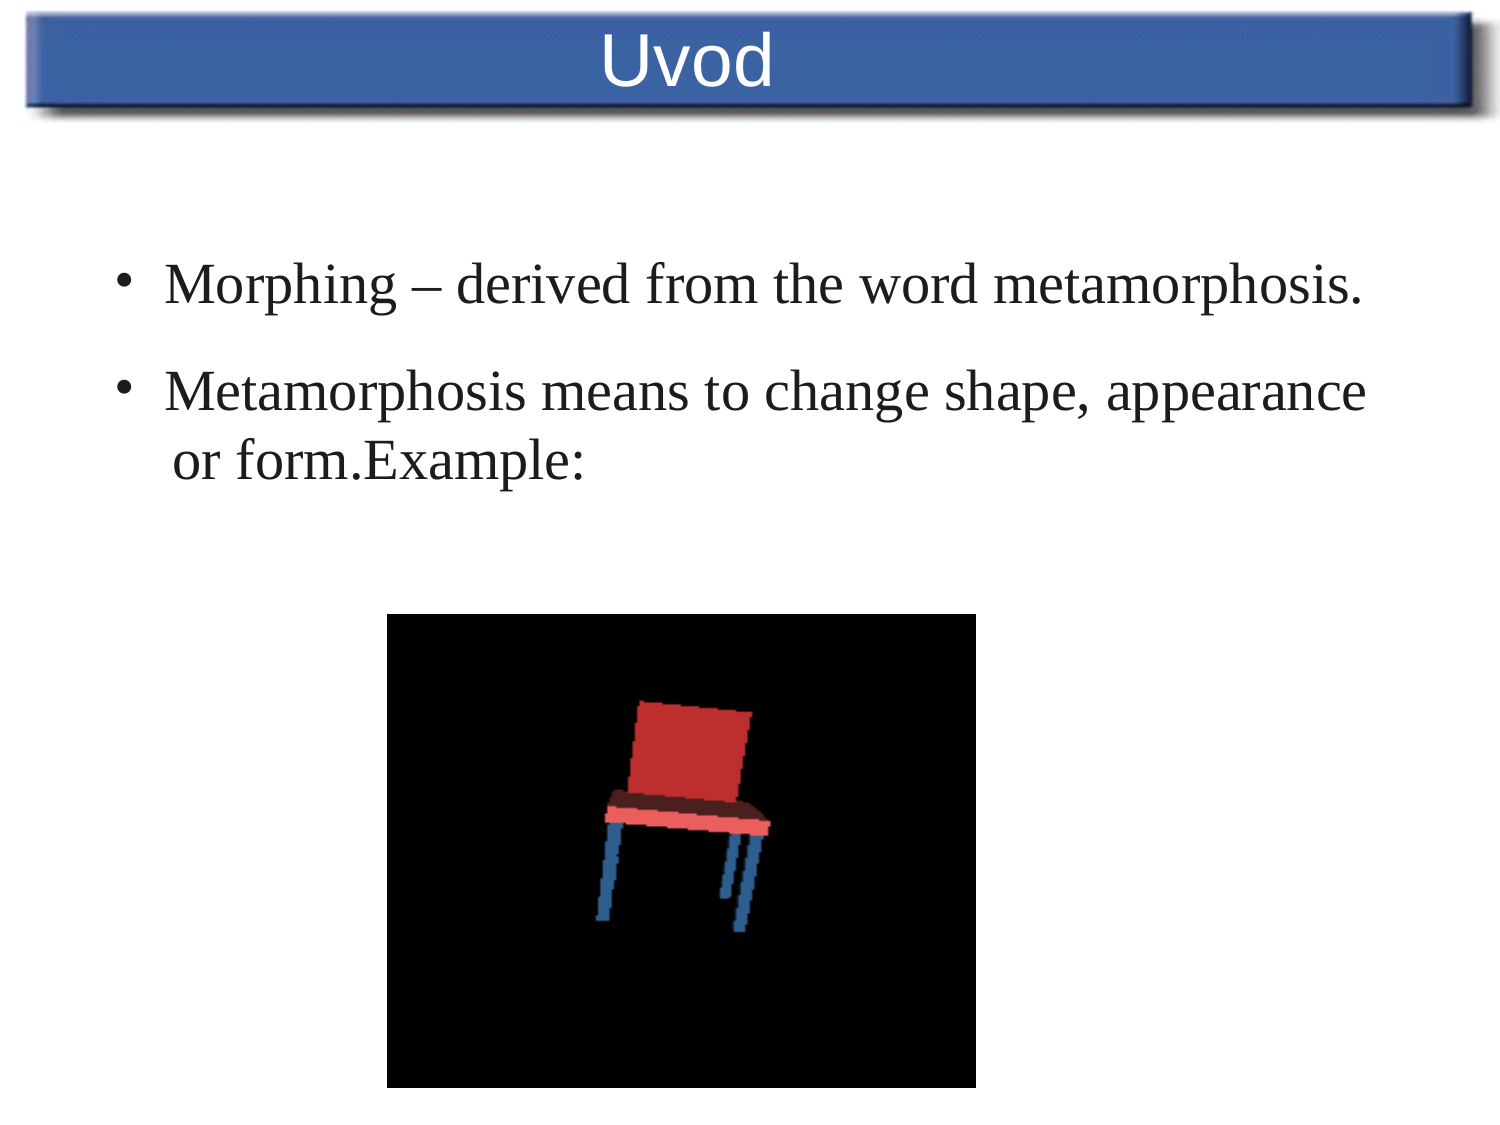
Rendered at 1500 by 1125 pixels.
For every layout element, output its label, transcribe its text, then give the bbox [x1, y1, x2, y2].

text_box Morphing – derived from the word metamorphosis. Metamorphosis means to change shape, appearance or form.Example: [99, 237, 1438, 500]
picture [387, 614, 976, 1088]
picture [24, 9, 1500, 125]
title Uvod [110, 3, 1389, 110]
